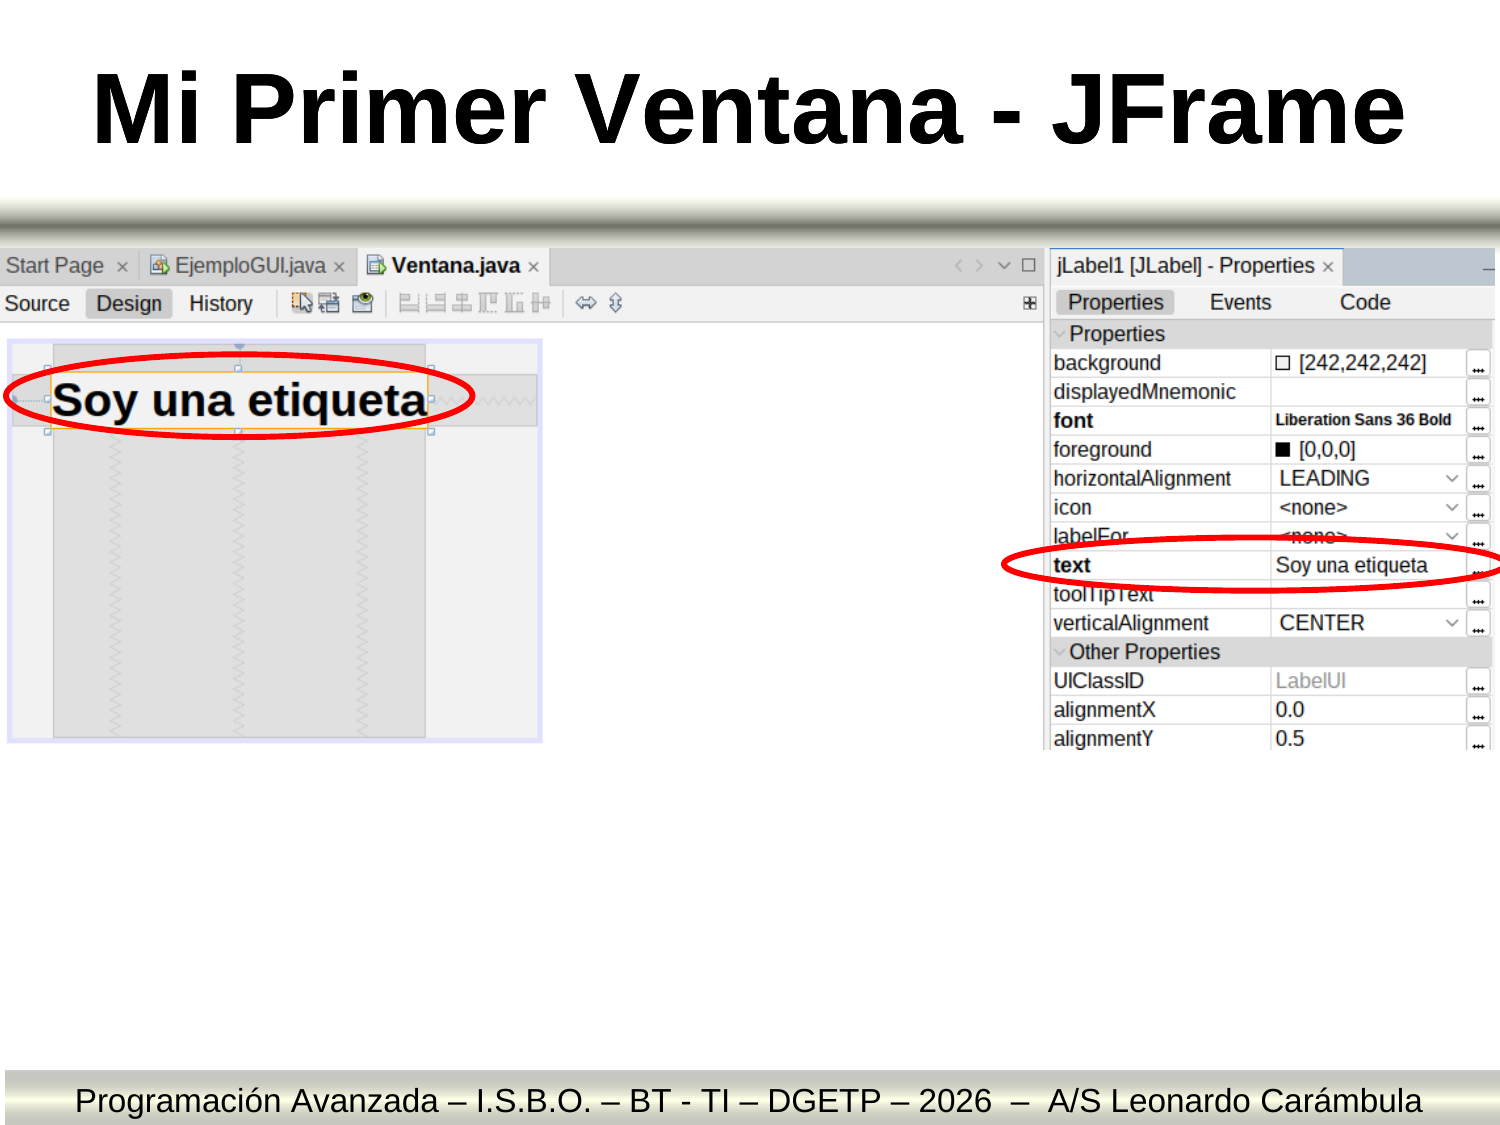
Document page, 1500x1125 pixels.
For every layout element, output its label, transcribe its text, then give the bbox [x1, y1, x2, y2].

picture [1008, 541, 1495, 587]
picture [0, 248, 1495, 751]
title Mi Primer Ventana - JFrame [0, 9, 1500, 198]
